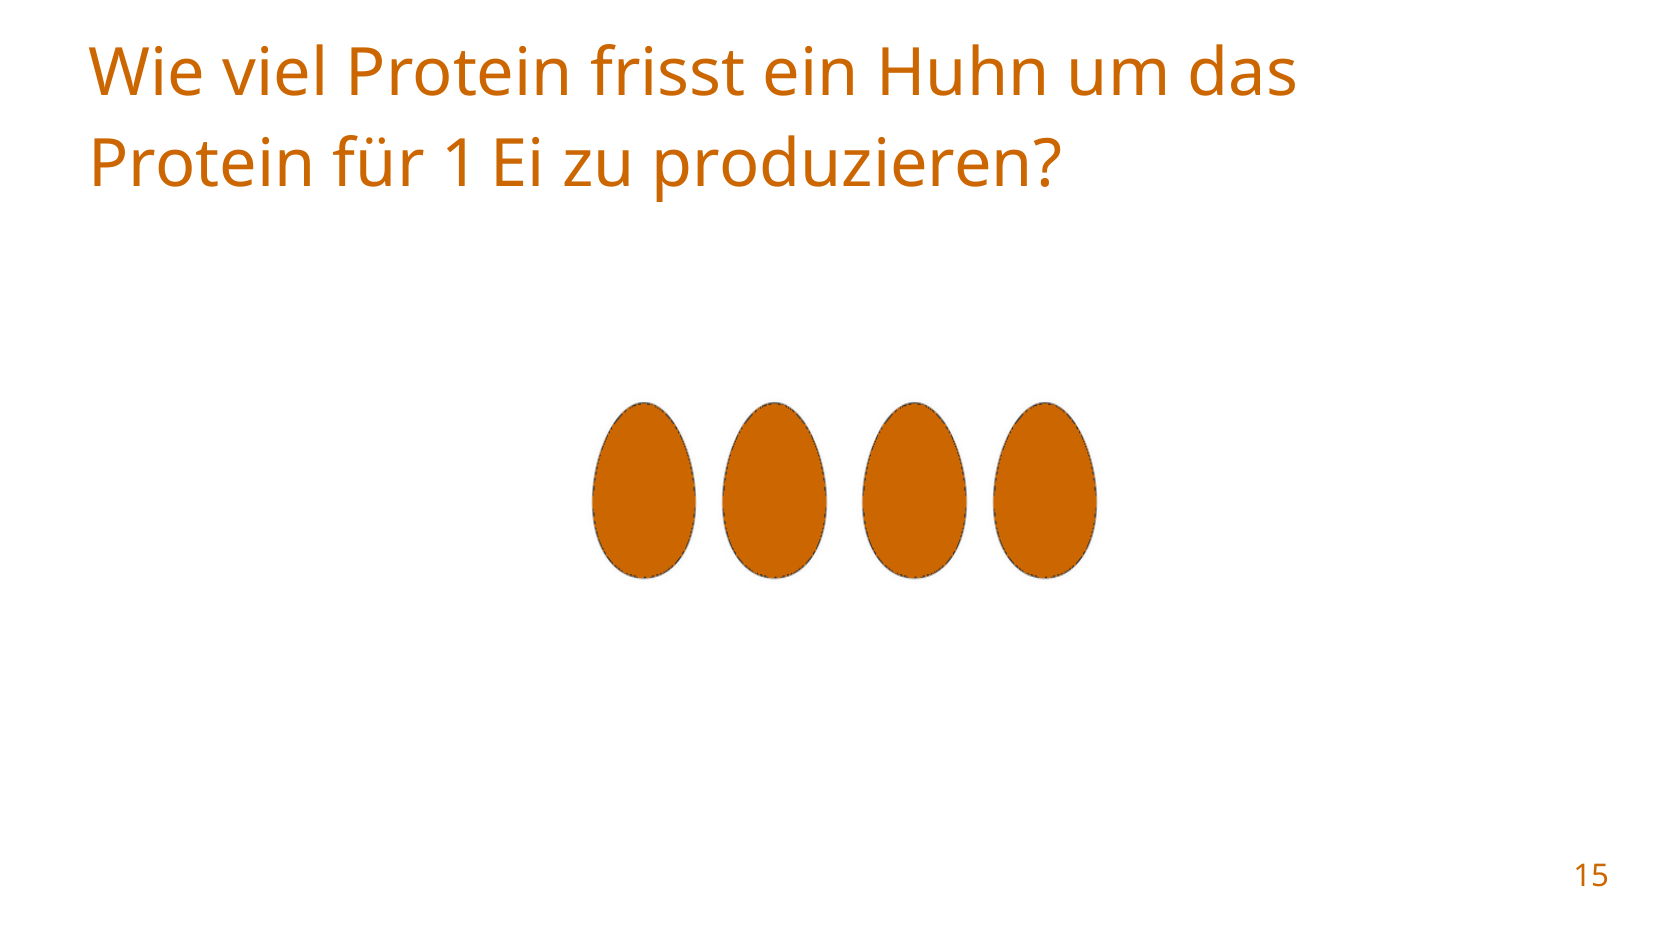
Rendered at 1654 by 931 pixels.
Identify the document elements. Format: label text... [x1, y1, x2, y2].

picture [578, 396, 840, 591]
picture [848, 396, 1110, 591]
title Wie viel Protein frisst ein Huhn um das Protein für 1 Ei zu produzieren? [88, 37, 1489, 193]
